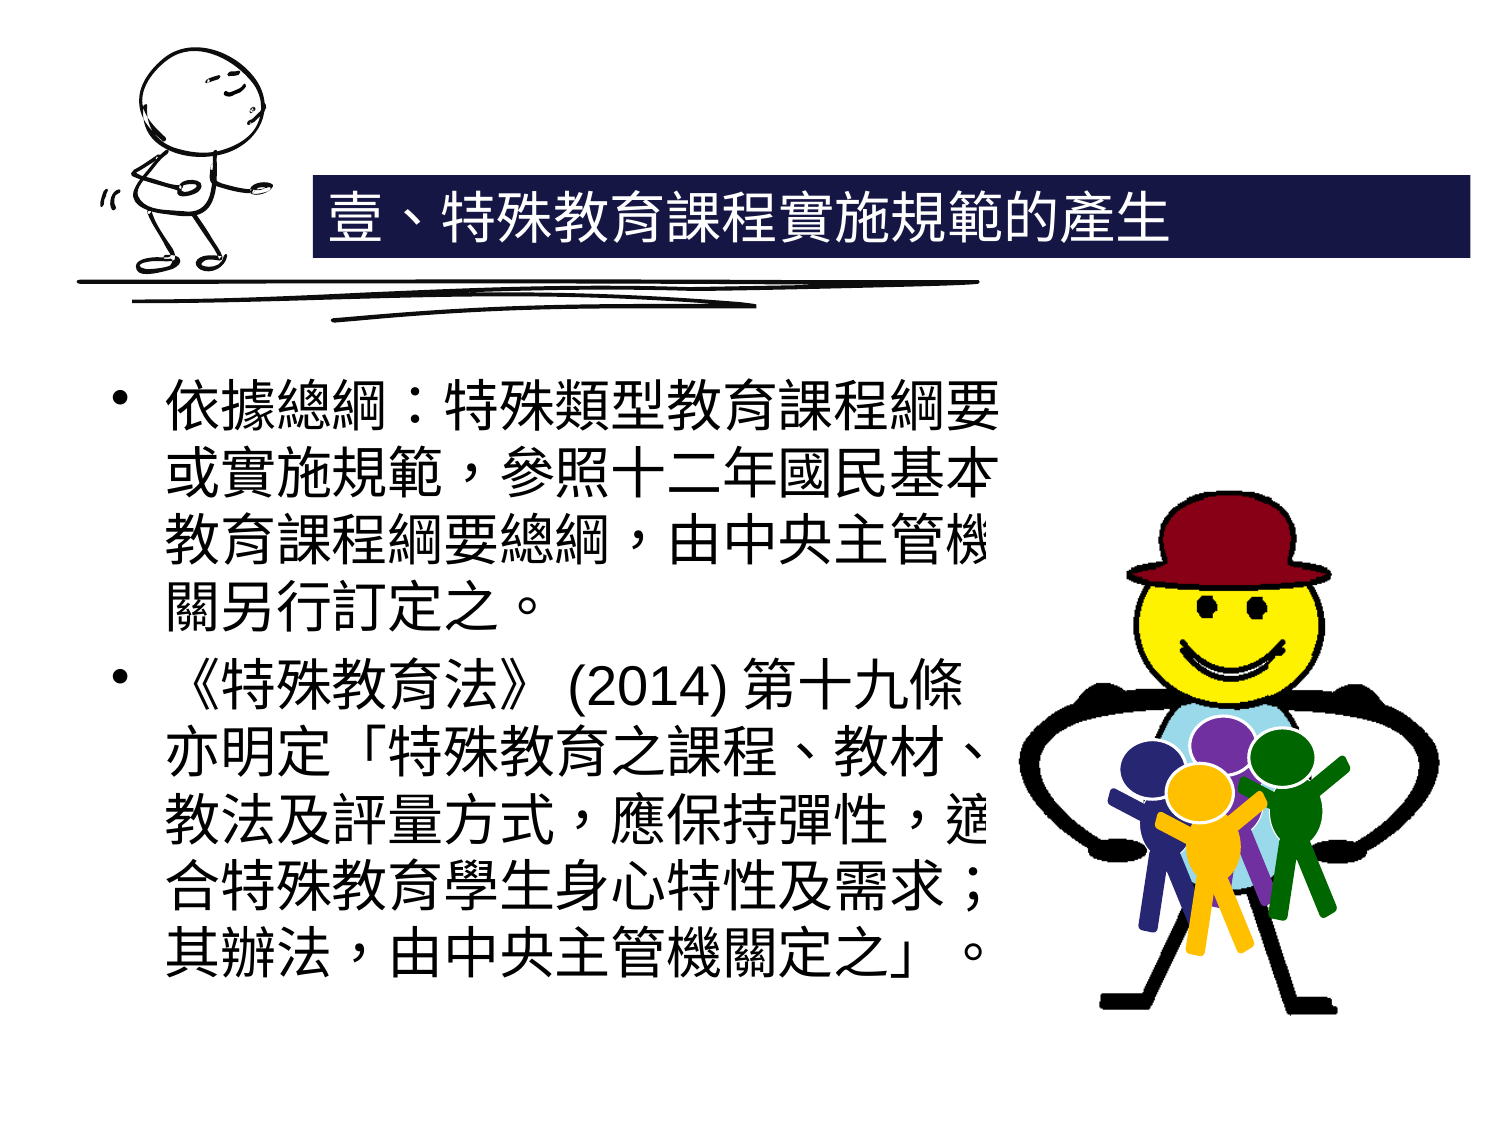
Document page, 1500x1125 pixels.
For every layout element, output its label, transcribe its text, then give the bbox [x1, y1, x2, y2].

text_box [100, 188, 108, 208]
text_box [110, 189, 121, 211]
list 依據總綱：特殊類型教育課程綱要或實施規範，參照十二年國民基本教育課程綱要總綱，由中央主管機關另行訂定之。 《特殊教育法》(2014)第十九條亦明定「特殊教育之課程、教材、教法及評量方式，應保持彈性，適合特殊教育學生身心特性及需求；其辦法，由中央主管機關定之」。 [95, 363, 1018, 1025]
text_box [76, 279, 980, 323]
text_box [1109, 716, 1349, 954]
text_box 壹、特殊教育課程實施規範的產生 [312, 175, 1471, 258]
picture [986, 479, 1459, 1024]
text_box [131, 47, 273, 275]
